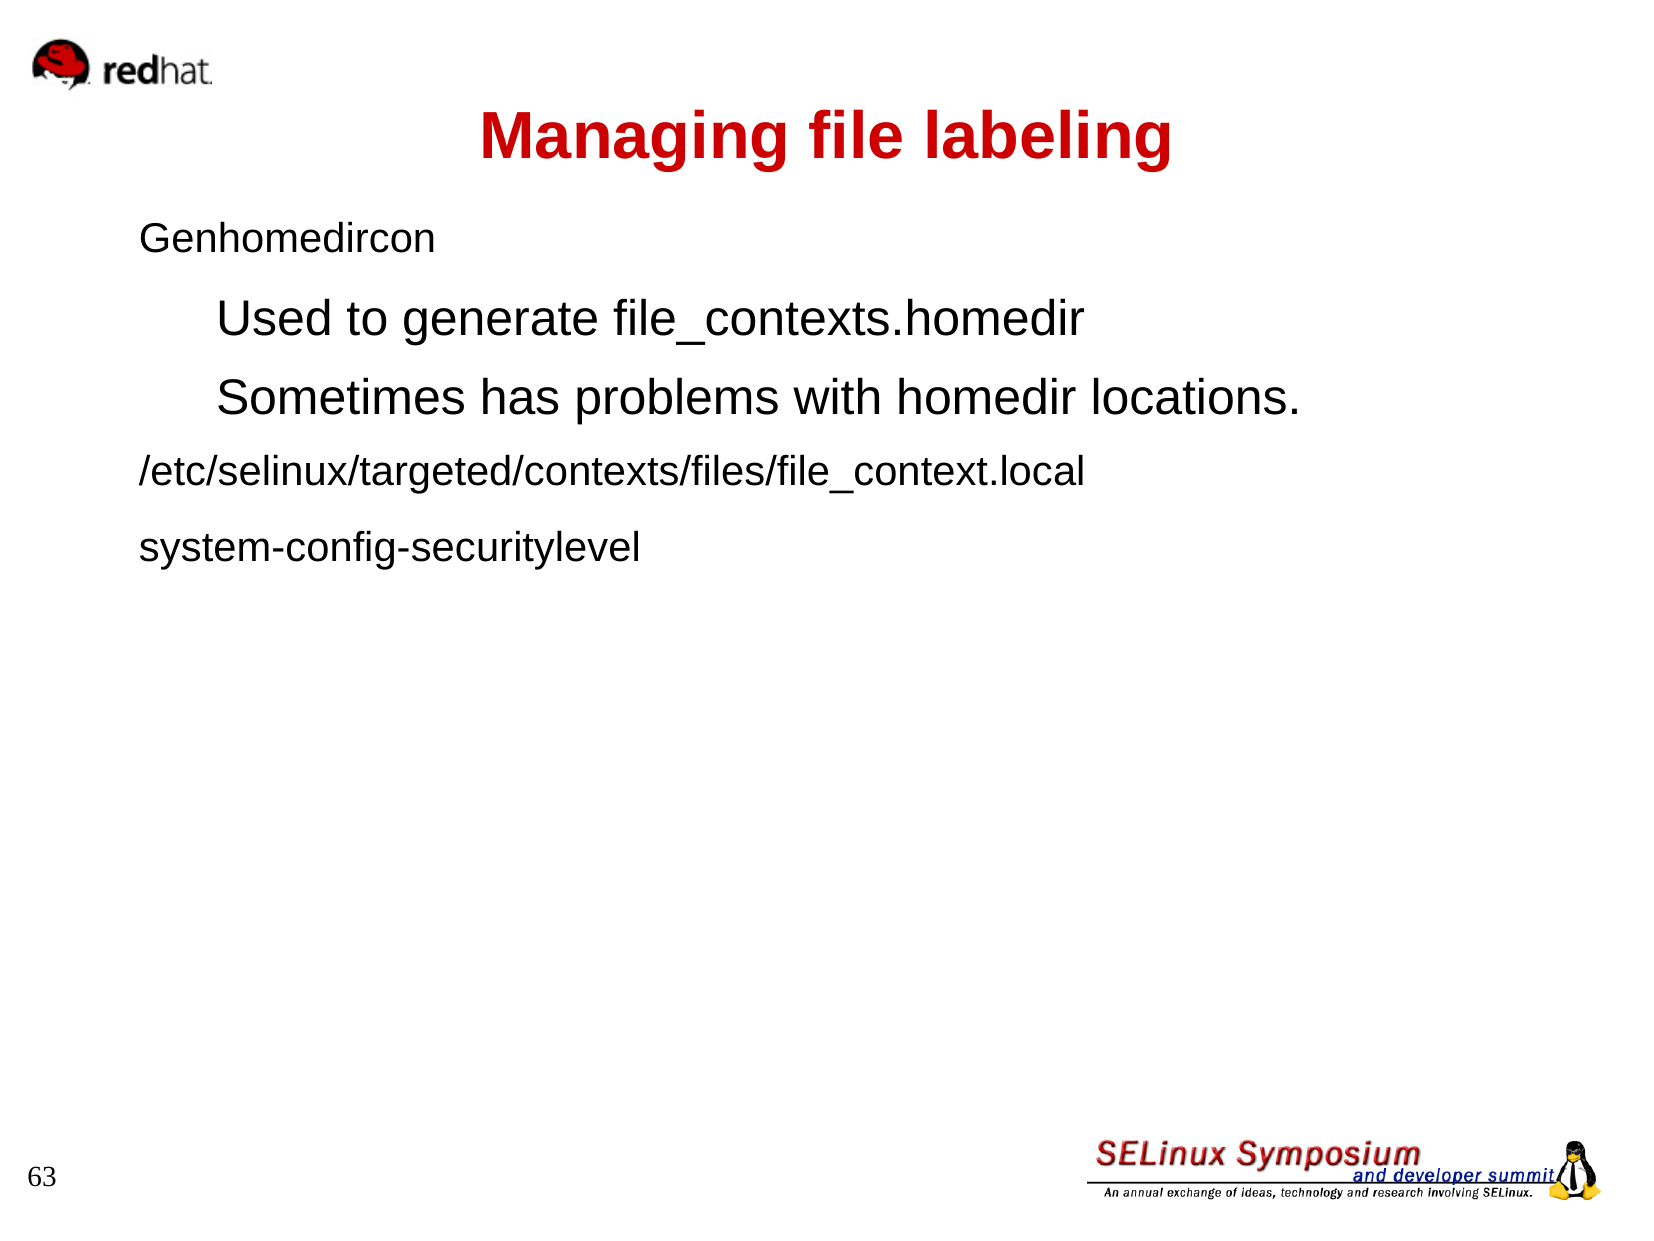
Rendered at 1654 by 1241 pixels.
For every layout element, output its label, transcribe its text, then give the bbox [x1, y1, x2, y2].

picture [1087, 1135, 1613, 1200]
list Genhomedircon Used to generate file_contexts.homedir Sometimes has problems with homedir locations. /etc/selinux/targeted/contexts/files/file_context.local system-config-securitylevel [121, 214, 1534, 1088]
title Managing file labeling [121, 55, 1534, 214]
picture [31, 37, 212, 98]
